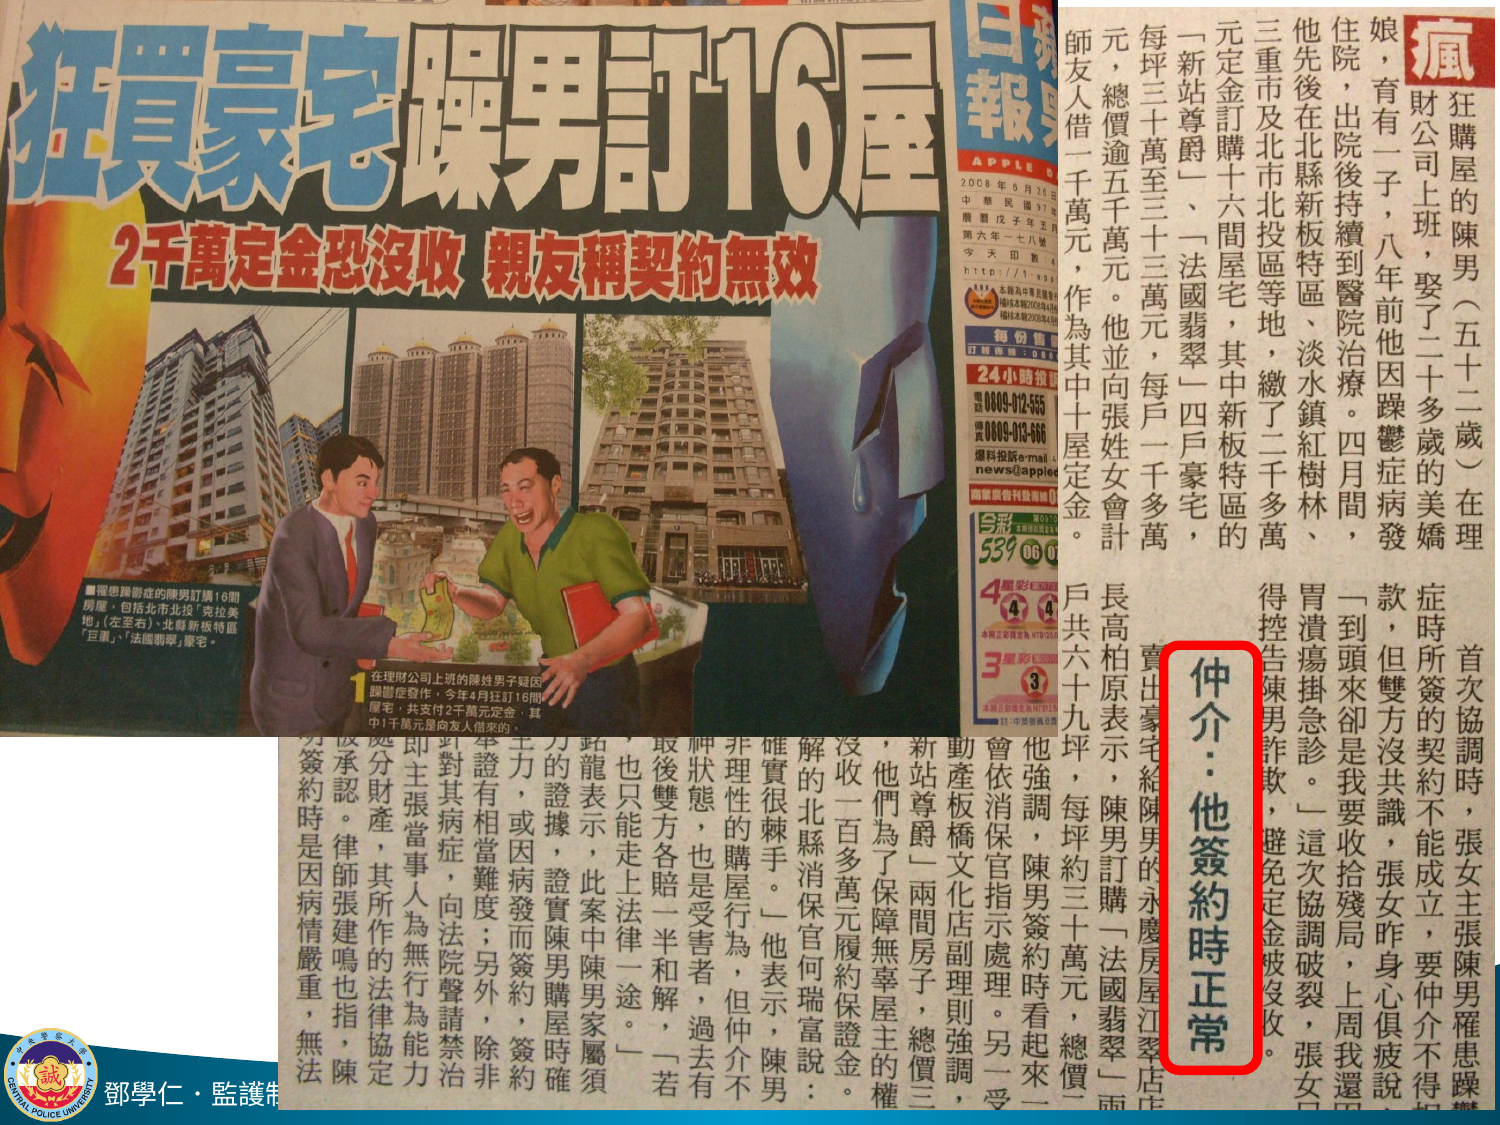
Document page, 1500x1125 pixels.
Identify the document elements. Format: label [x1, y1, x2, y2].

picture [0, 0, 1495, 1109]
text_box [1181, 1046, 1500, 1125]
